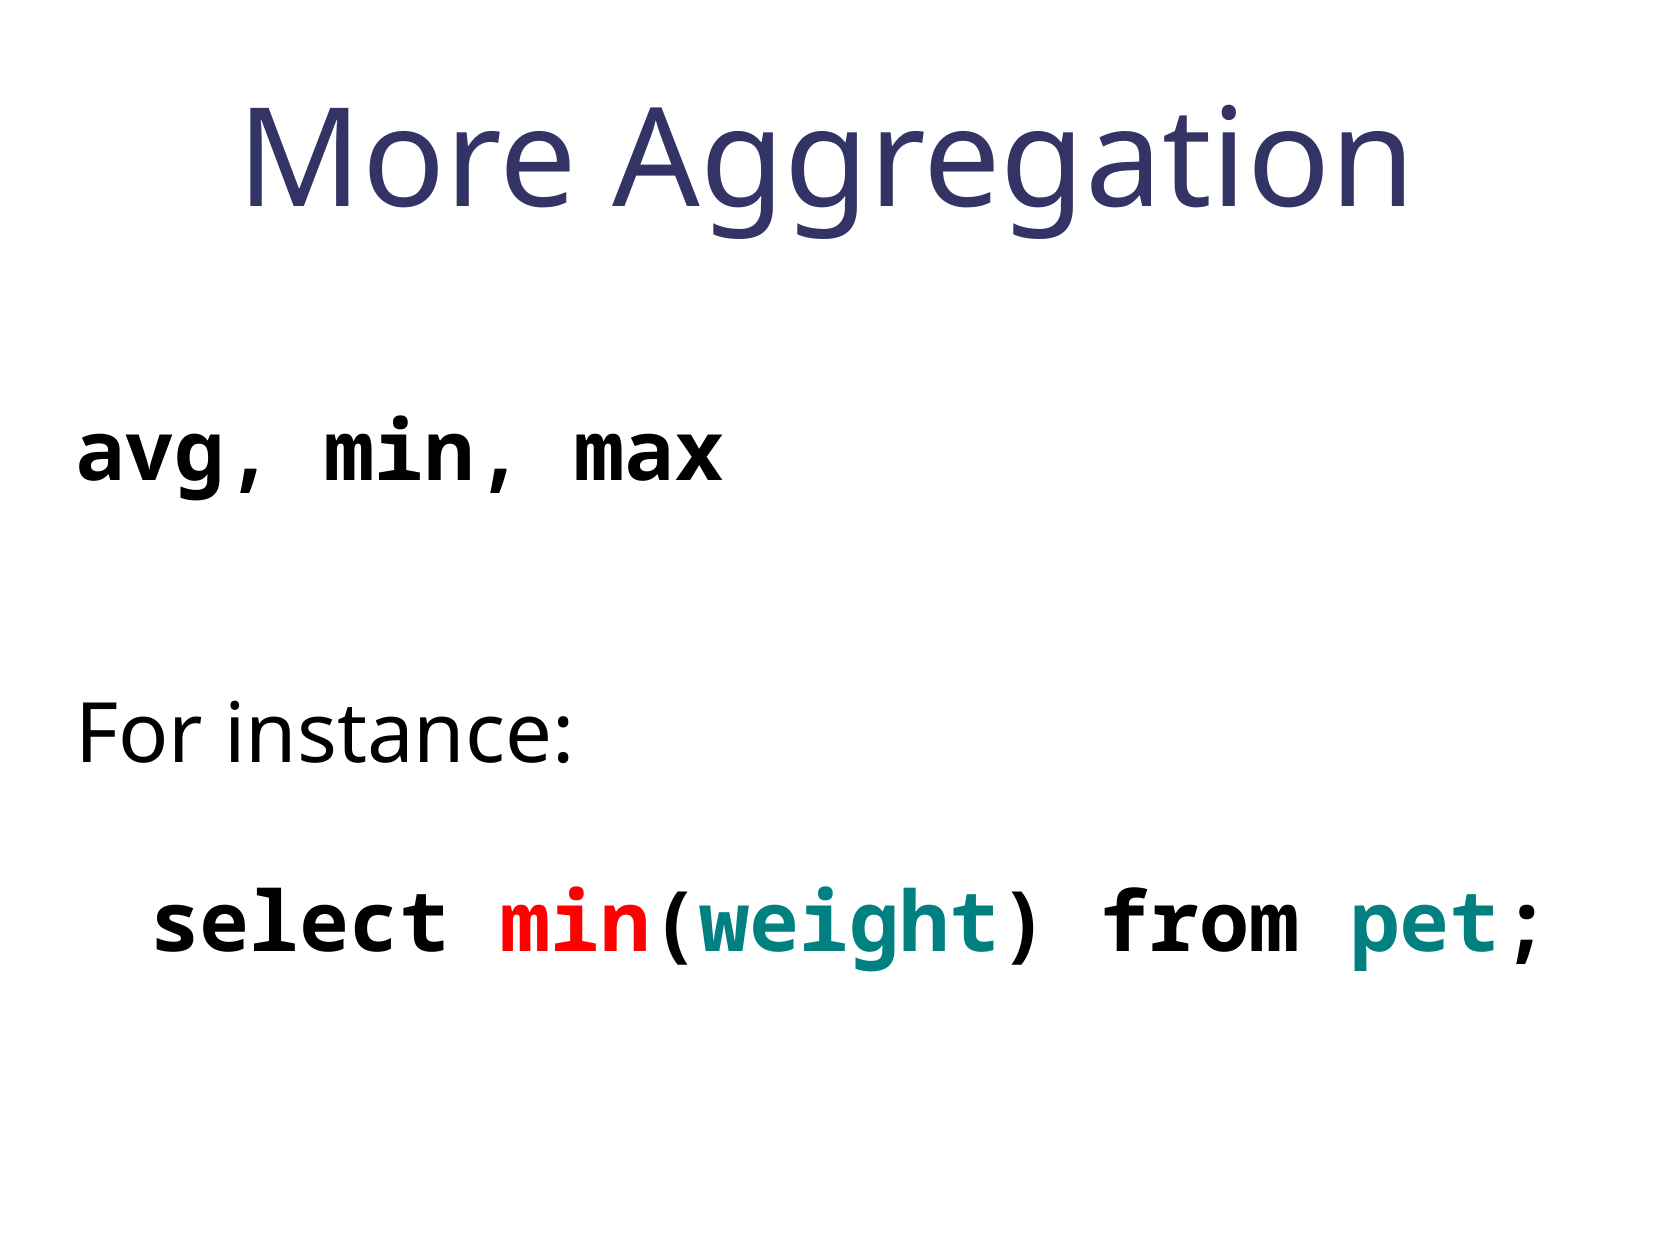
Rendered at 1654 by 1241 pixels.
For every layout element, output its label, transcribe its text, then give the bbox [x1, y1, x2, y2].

subtitle avg, min, max [75, 391, 1654, 551]
text_box For instance: [75, 673, 1654, 863]
title More Aggregation [82, 56, 1571, 250]
text_box select min(weight) from pet; [150, 863, 1654, 1023]
